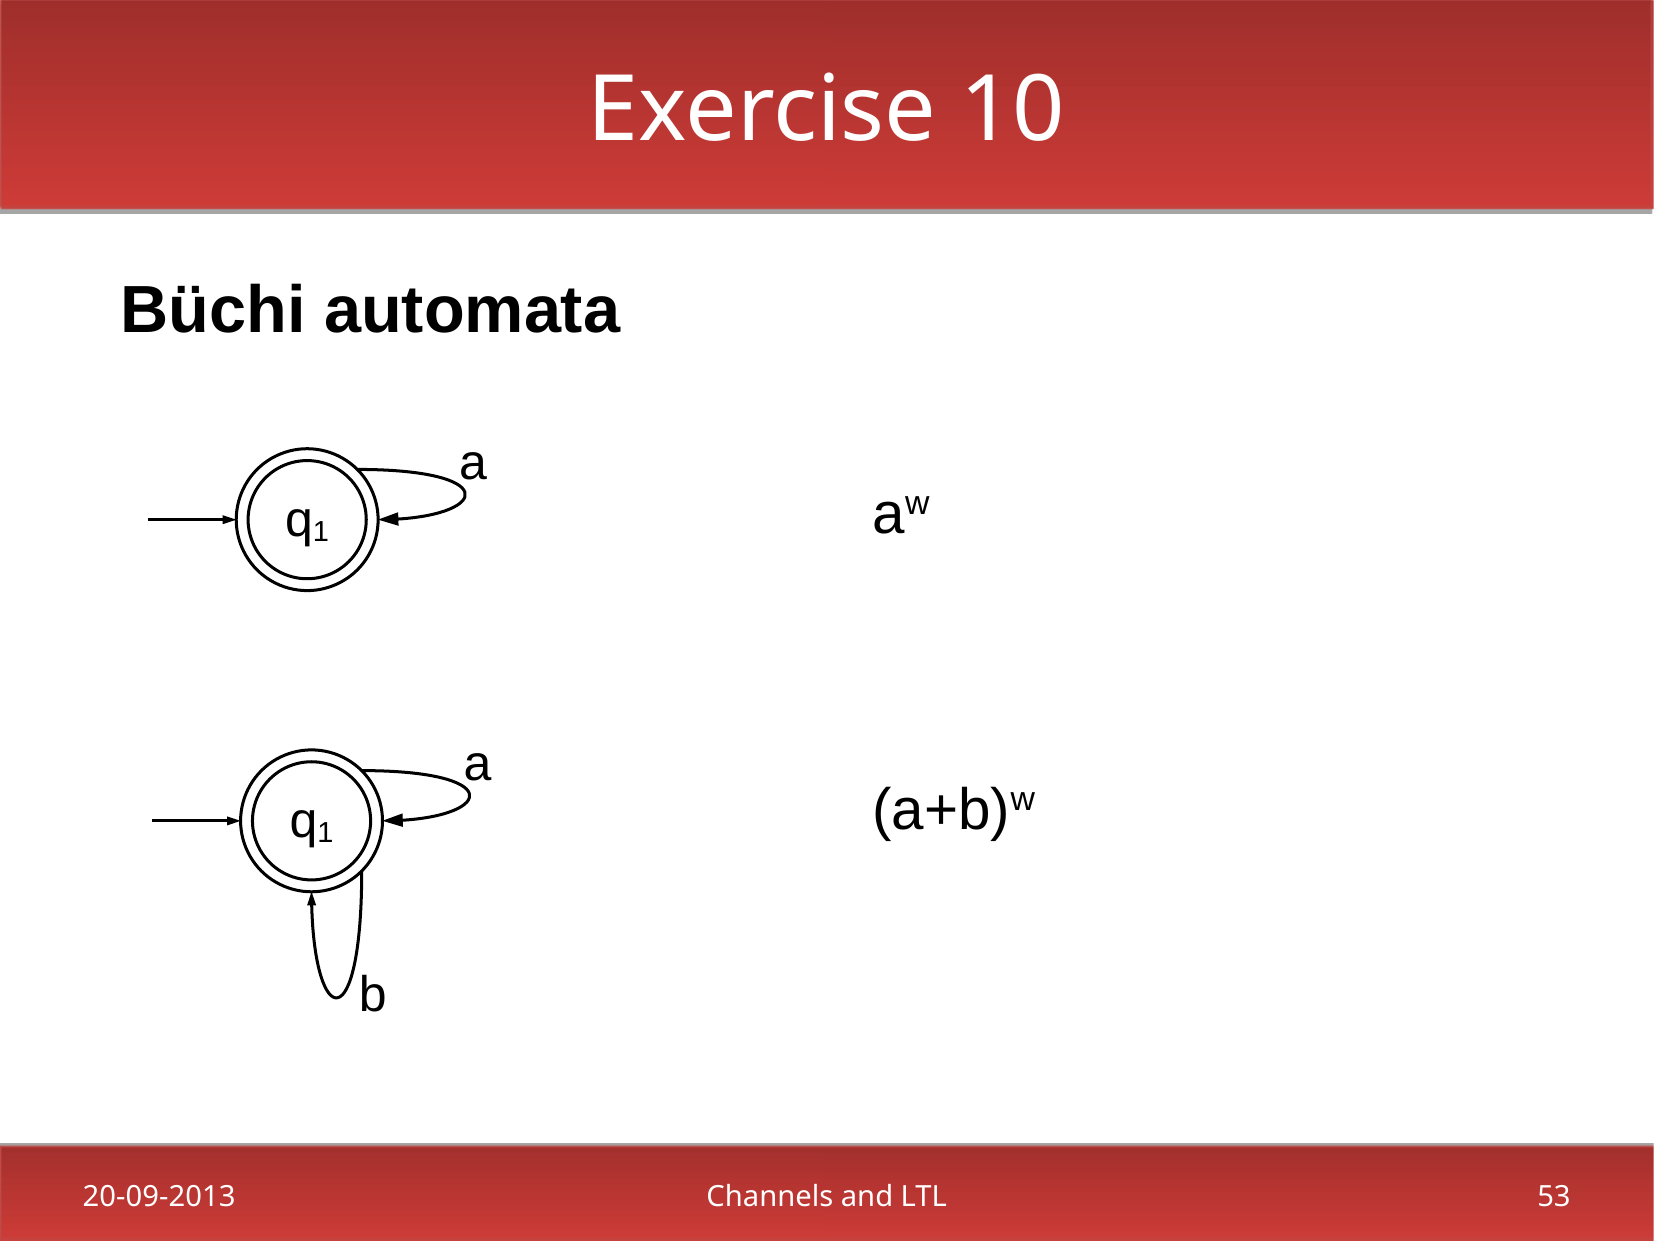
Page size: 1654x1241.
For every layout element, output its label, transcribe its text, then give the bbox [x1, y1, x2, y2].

text_box a [447, 726, 508, 800]
picture [0, 0, 1654, 214]
text_box Büchi automata [105, 264, 637, 355]
text_box q1 [252, 761, 371, 880]
picture [0, 1143, 1654, 1241]
text_box a [442, 425, 504, 499]
title Exercise 10 [59, 31, 1595, 178]
text_box aw [856, 472, 946, 556]
text_box q1 [248, 460, 367, 579]
text_box b [342, 957, 403, 1031]
text_box (a+b)w [856, 767, 1052, 851]
